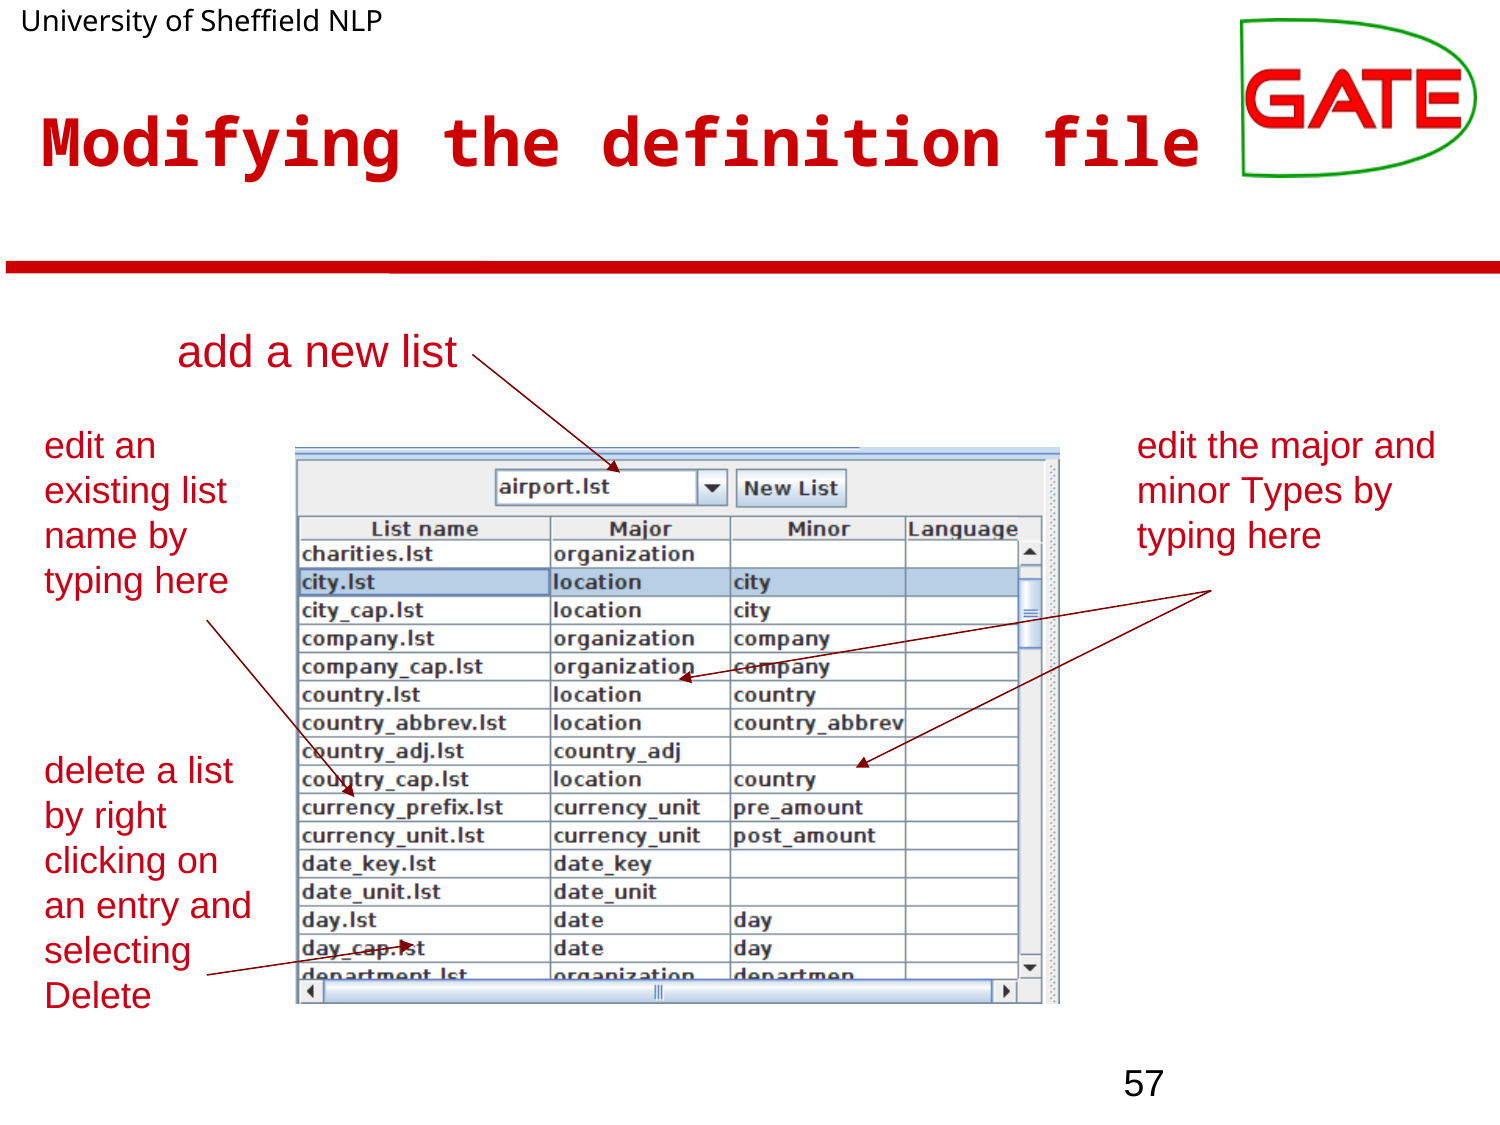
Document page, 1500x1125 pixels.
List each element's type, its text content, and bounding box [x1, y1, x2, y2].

picture [1240, 18, 1477, 178]
text_box edit the major and minor Types by typing here [1122, 594, 1200, 621]
picture [295, 447, 1060, 1004]
text_box edit an existing list name by typing here [29, 413, 266, 609]
text_box delete a list by right clicking on an entry and selecting Delete [29, 738, 296, 1024]
text_box add a new list [162, 314, 473, 384]
text_box edit the major and minor Types by typing here [1122, 413, 1477, 621]
title Modifying the definition file [41, 38, 1383, 247]
